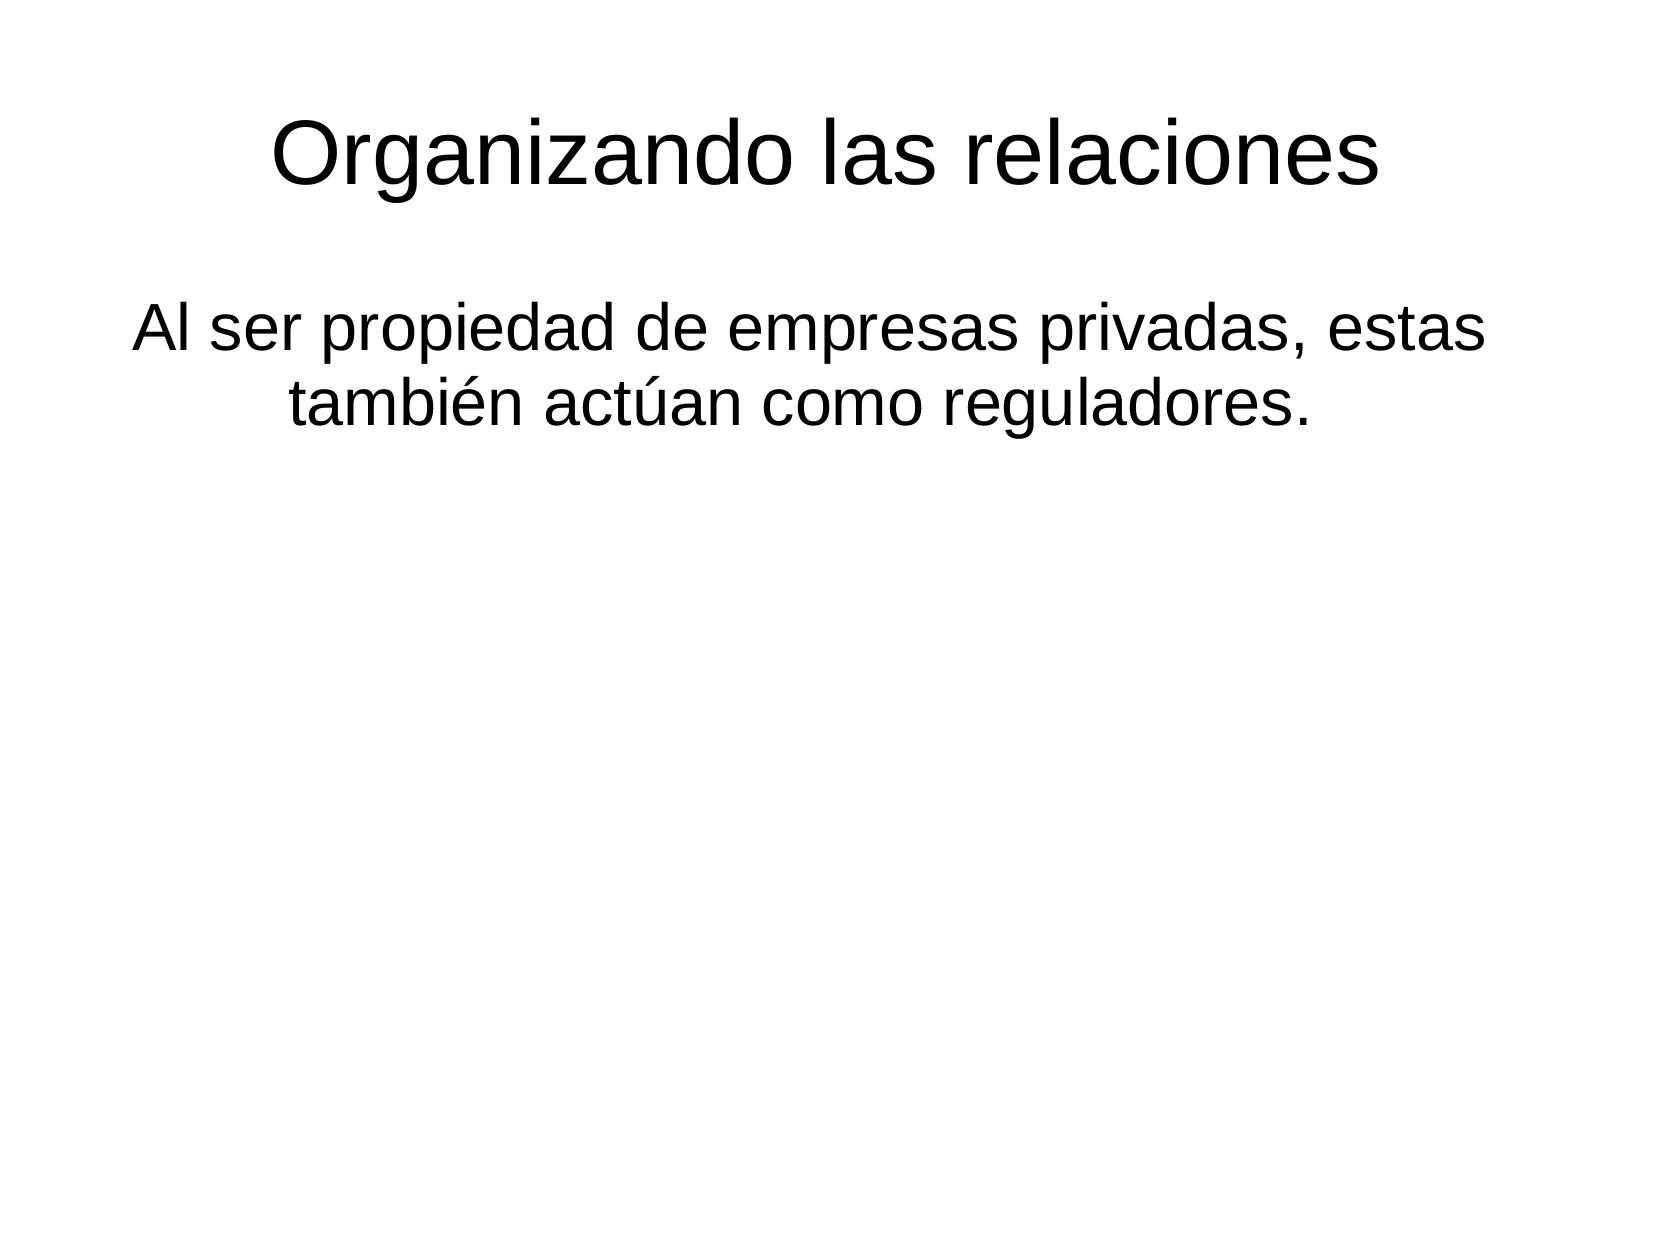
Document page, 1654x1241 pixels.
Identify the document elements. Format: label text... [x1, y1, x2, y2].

list Al ser propiedad de empresas privadas, estas también actúan como reguladores. [82, 290, 1538, 1010]
title Organizando las relaciones [82, 49, 1571, 257]
